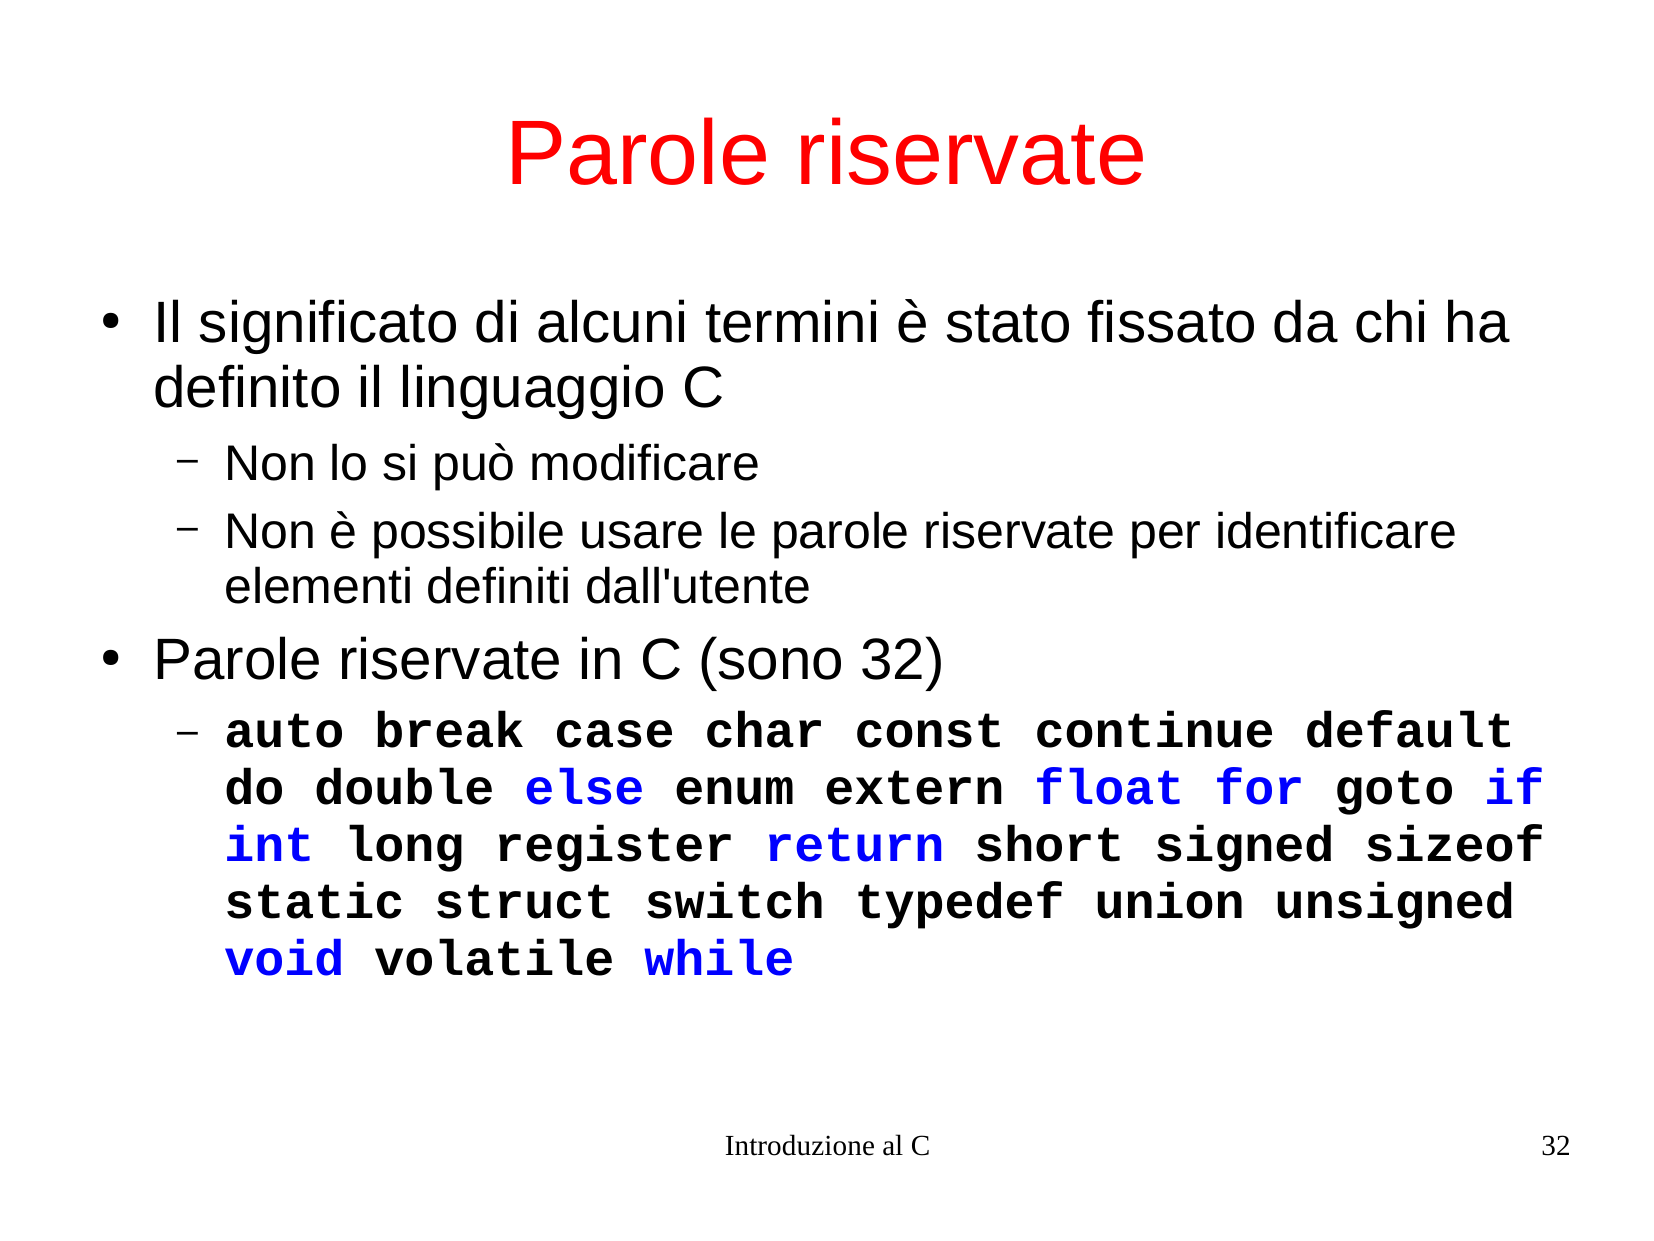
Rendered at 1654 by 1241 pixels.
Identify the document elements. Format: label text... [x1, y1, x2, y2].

list Il significato di alcuni termini è stato fissato da chi ha definito il linguaggio C Non lo si può modificare Non è possibile usare le parole riservate per identificare elementi definiti dall'utente Parole riservate in C (sono 32) auto break case char const continue default do double else enum extern float for goto if int long register return short signed sizeof static struct switch typedef union unsigned void volatile while [82, 290, 1571, 1109]
title Parole riservate [82, 49, 1571, 257]
